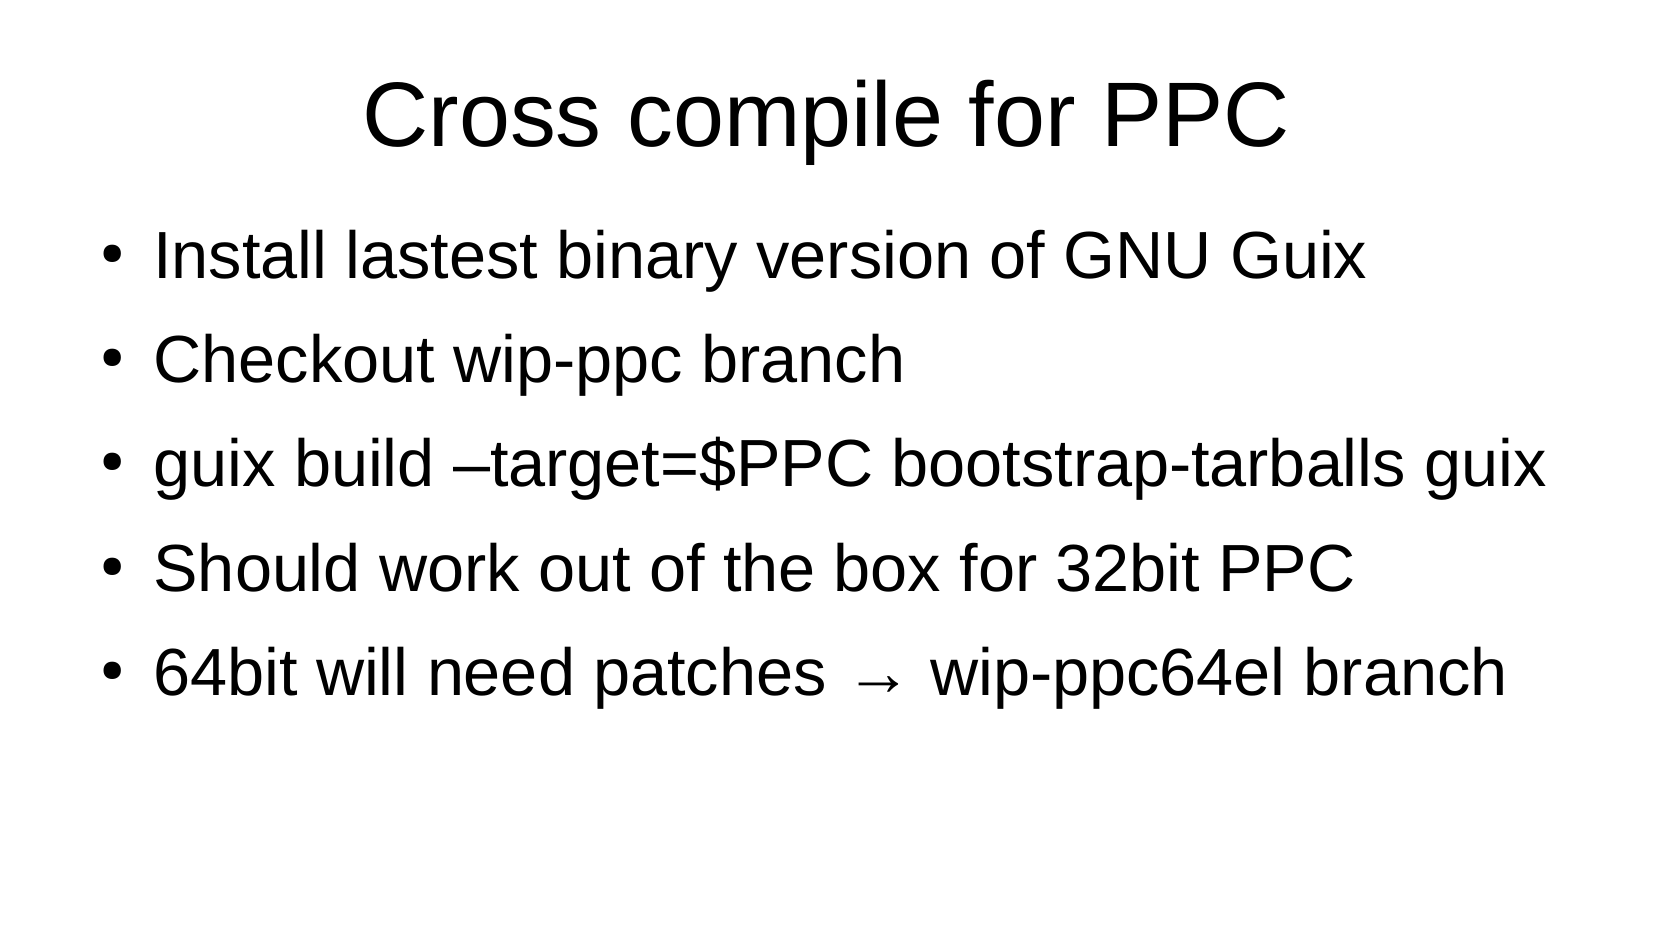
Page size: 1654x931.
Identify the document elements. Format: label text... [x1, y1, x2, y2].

list Install lastest binary version of GNU Guix Checkout wip-ppc branch guix build –target=$PPC bootstrap-tarballs guix Should work out of the box for 32bit PPC 64bit will need patches → wip-ppc64el branch [82, 217, 1571, 758]
title Cross compile for PPC [82, 37, 1571, 193]
